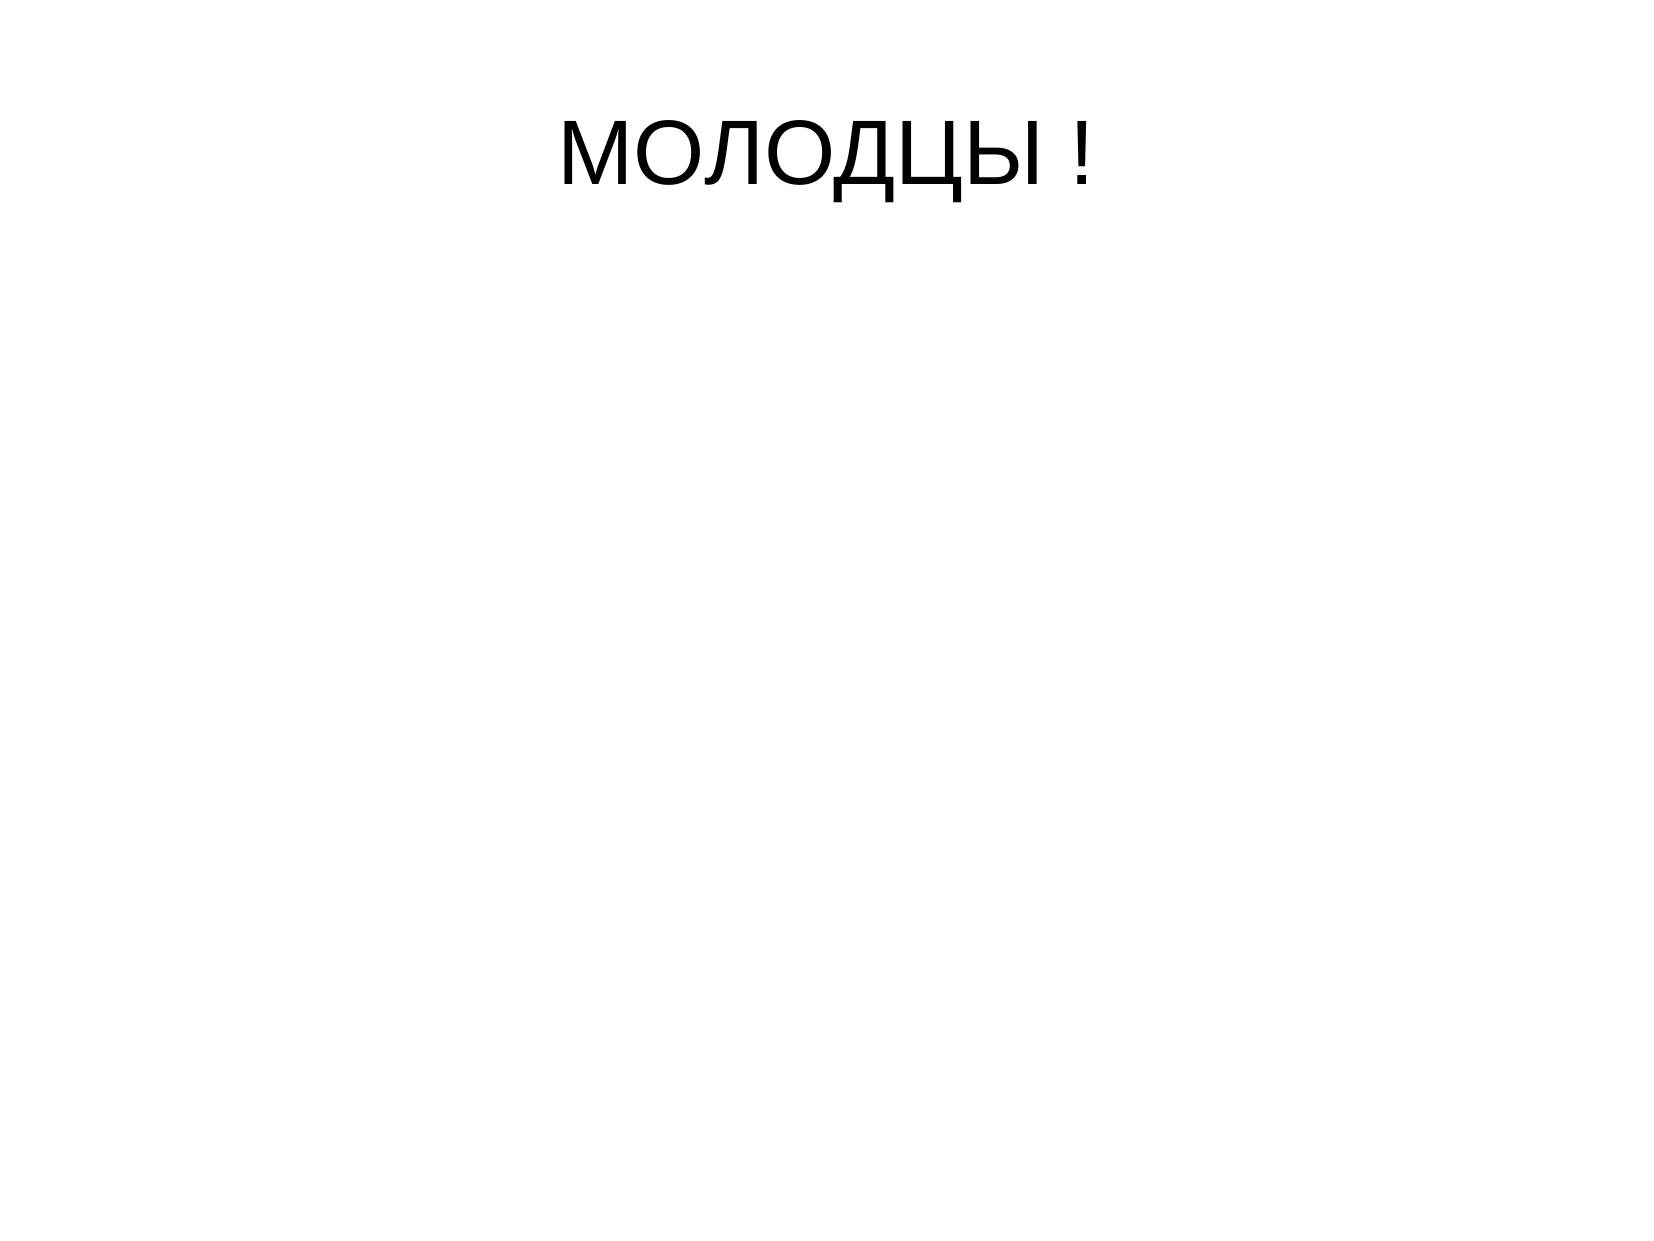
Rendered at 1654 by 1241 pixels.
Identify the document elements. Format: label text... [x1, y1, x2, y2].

title МОЛОДЦЫ ! [82, 49, 1571, 257]
